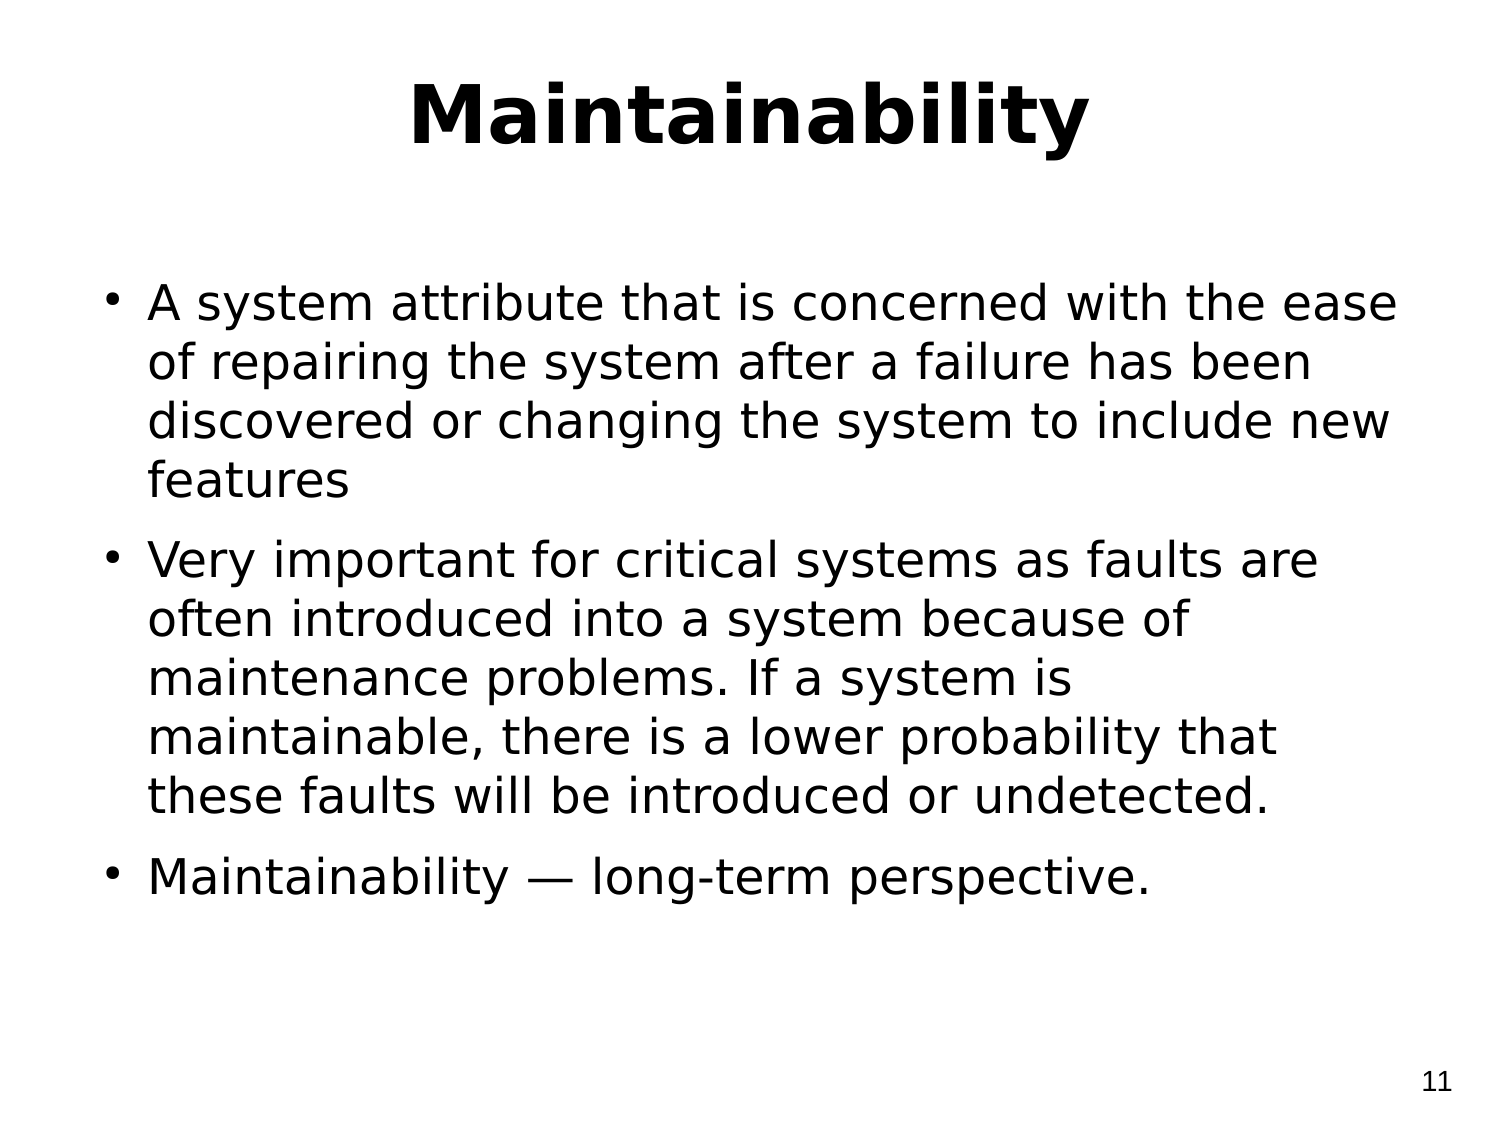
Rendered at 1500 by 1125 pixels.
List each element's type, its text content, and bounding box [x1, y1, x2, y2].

list A system attribute that is concerned with the ease of repairing the system after a failure has been discovered or changing the system to include new features Very important for critical systems as faults are often introduced into a system because of maintenance problems. If a system is maintainable, there is a lower probability that these faults will be introduced or undetected. Maintainability — long-term perspective. [75, 263, 1425, 916]
title Maintainability [75, 44, 1425, 177]
